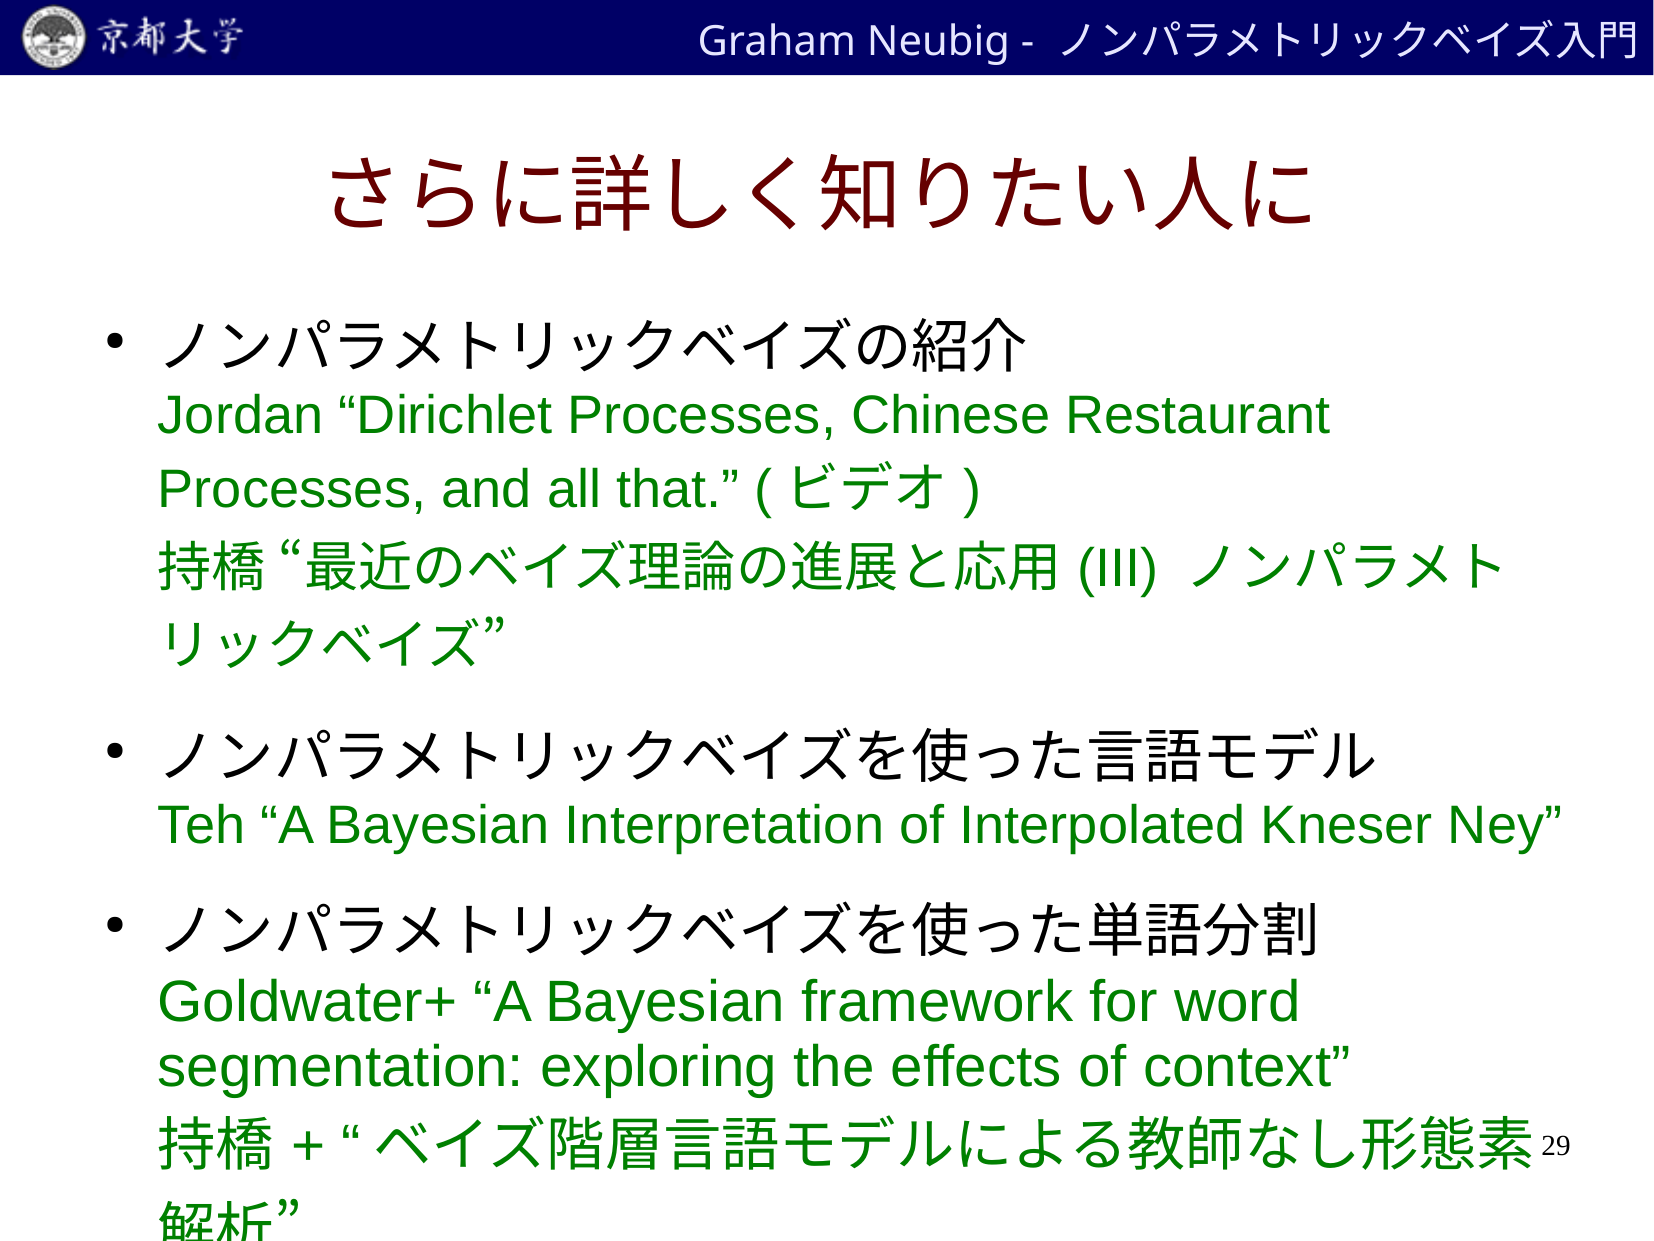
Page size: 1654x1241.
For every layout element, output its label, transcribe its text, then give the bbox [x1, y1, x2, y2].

list ノンパラメトリックベイズの紹介 Jordan “Dirichlet Processes, Chinese Restaurant Processes, and all that.” (ビデオ) 持橋 “最近のベイズ理論の進展と応用(III) ノンパラメトリックベイズ” ノンパラメトリックベイズを使った言語モデル Teh “A Bayesian Interpretation of Interpolated Kneser Ney” ノンパラメトリックベイズを使った単語分割 Goldwater+ “A Bayesian framework for word segmentation: exploring the effects of context” 持橋+ “ベイズ階層言語モデルによる教師なし形態素解析” [86, 300, 1576, 1106]
picture [0, 0, 247, 70]
title さらに詳しく知りたい人に [75, 100, 1564, 277]
